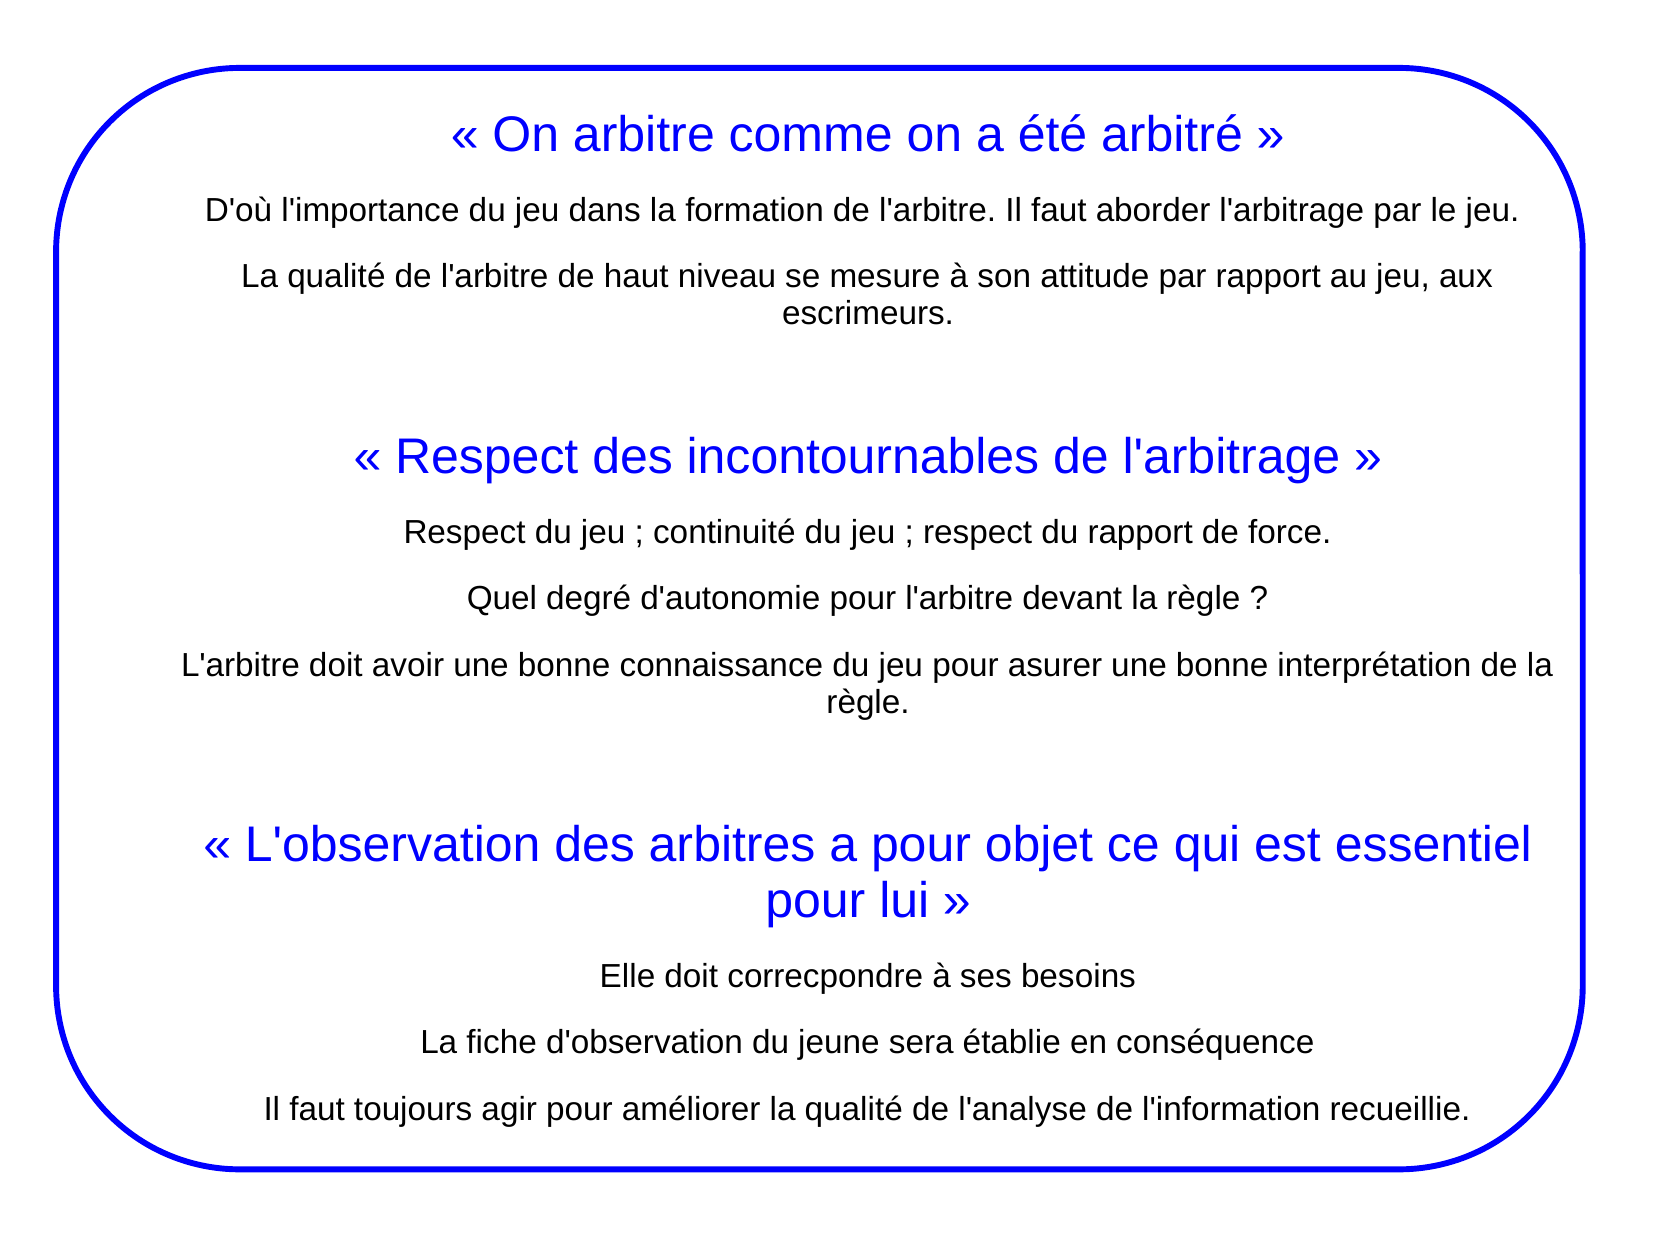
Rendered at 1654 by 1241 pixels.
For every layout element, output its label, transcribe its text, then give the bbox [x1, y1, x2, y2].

text_box [56, 67, 1583, 1170]
list « On arbitre comme on a été arbitré » D'où l'importance du jeu dans la formation de l'arbitre. Il faut aborder l'arbitrage par le jeu. La qualité de l'arbitre de haut niveau se mesure à son attitude par rapport au jeu, aux escrimeurs. « Respect des incontournables de l'arbitrage » Respect du jeu ; continuité du jeu ; respect du rapport de force. Quel degré d'autonomie pour l'arbitre devant la règle ? L'arbitre doit avoir une bonne connaissance du jeu pour asurer une bonne interprétation de la règle. « L'observation des arbitres a pour objet ce qui est essentiel pour lui » Elle doit correcpondre à ses besoins La fiche d'observation du jeune sera établie en conséquence Il faut toujours agir pour améliorer la qualité de l'analyse de l'information recueillie. [106, 1077, 1560, 1182]
